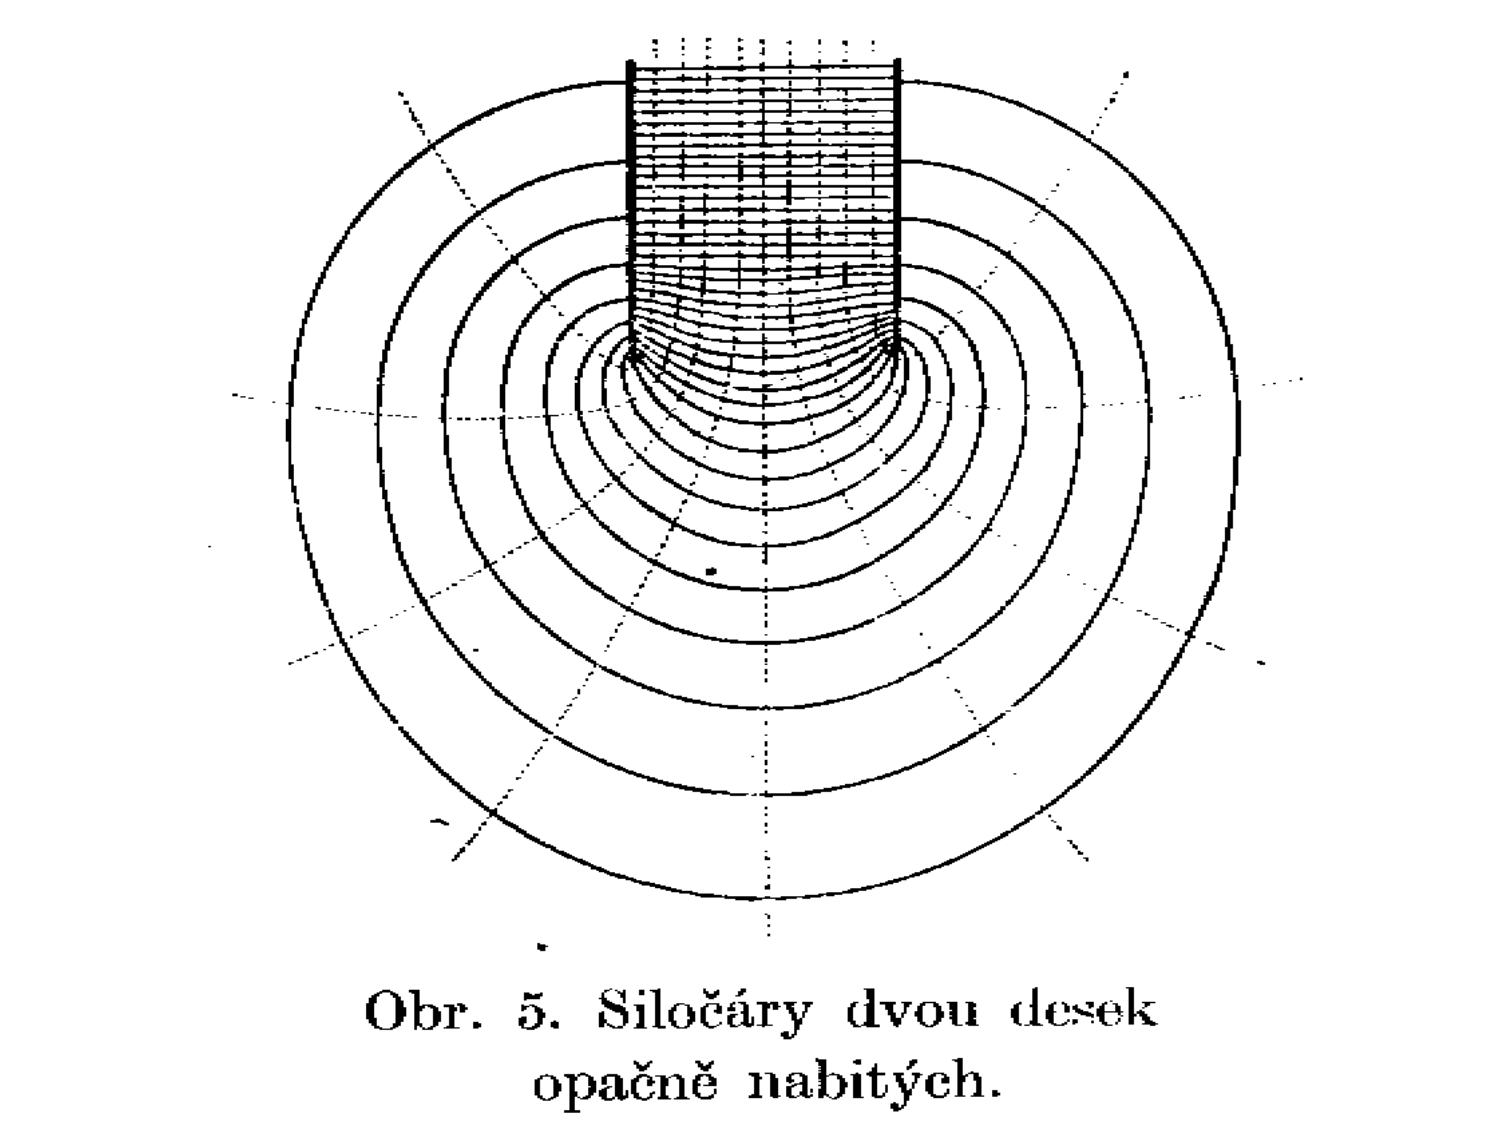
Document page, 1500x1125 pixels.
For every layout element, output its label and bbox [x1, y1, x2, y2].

picture [187, 2, 1391, 1125]
